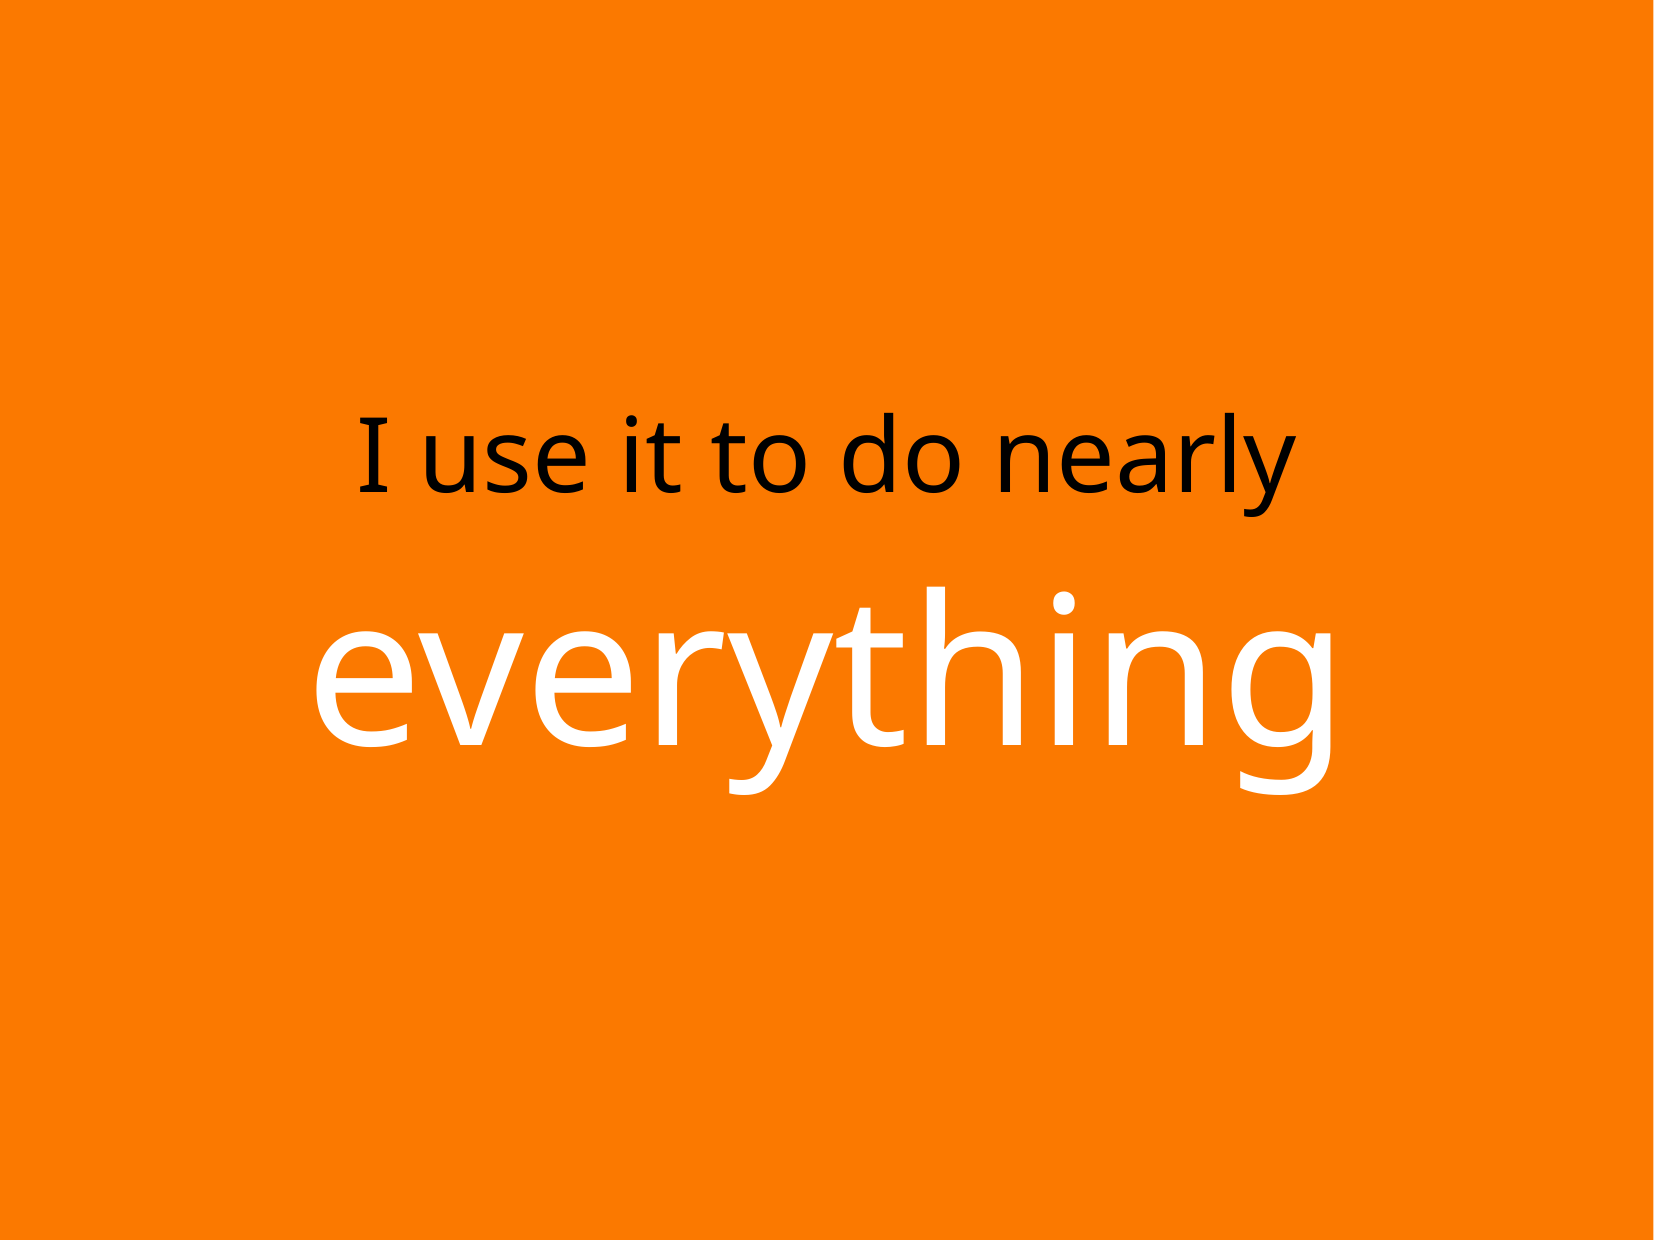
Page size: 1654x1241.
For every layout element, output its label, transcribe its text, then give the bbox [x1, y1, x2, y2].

text_box I use it to do nearly everything [0, 374, 1654, 814]
